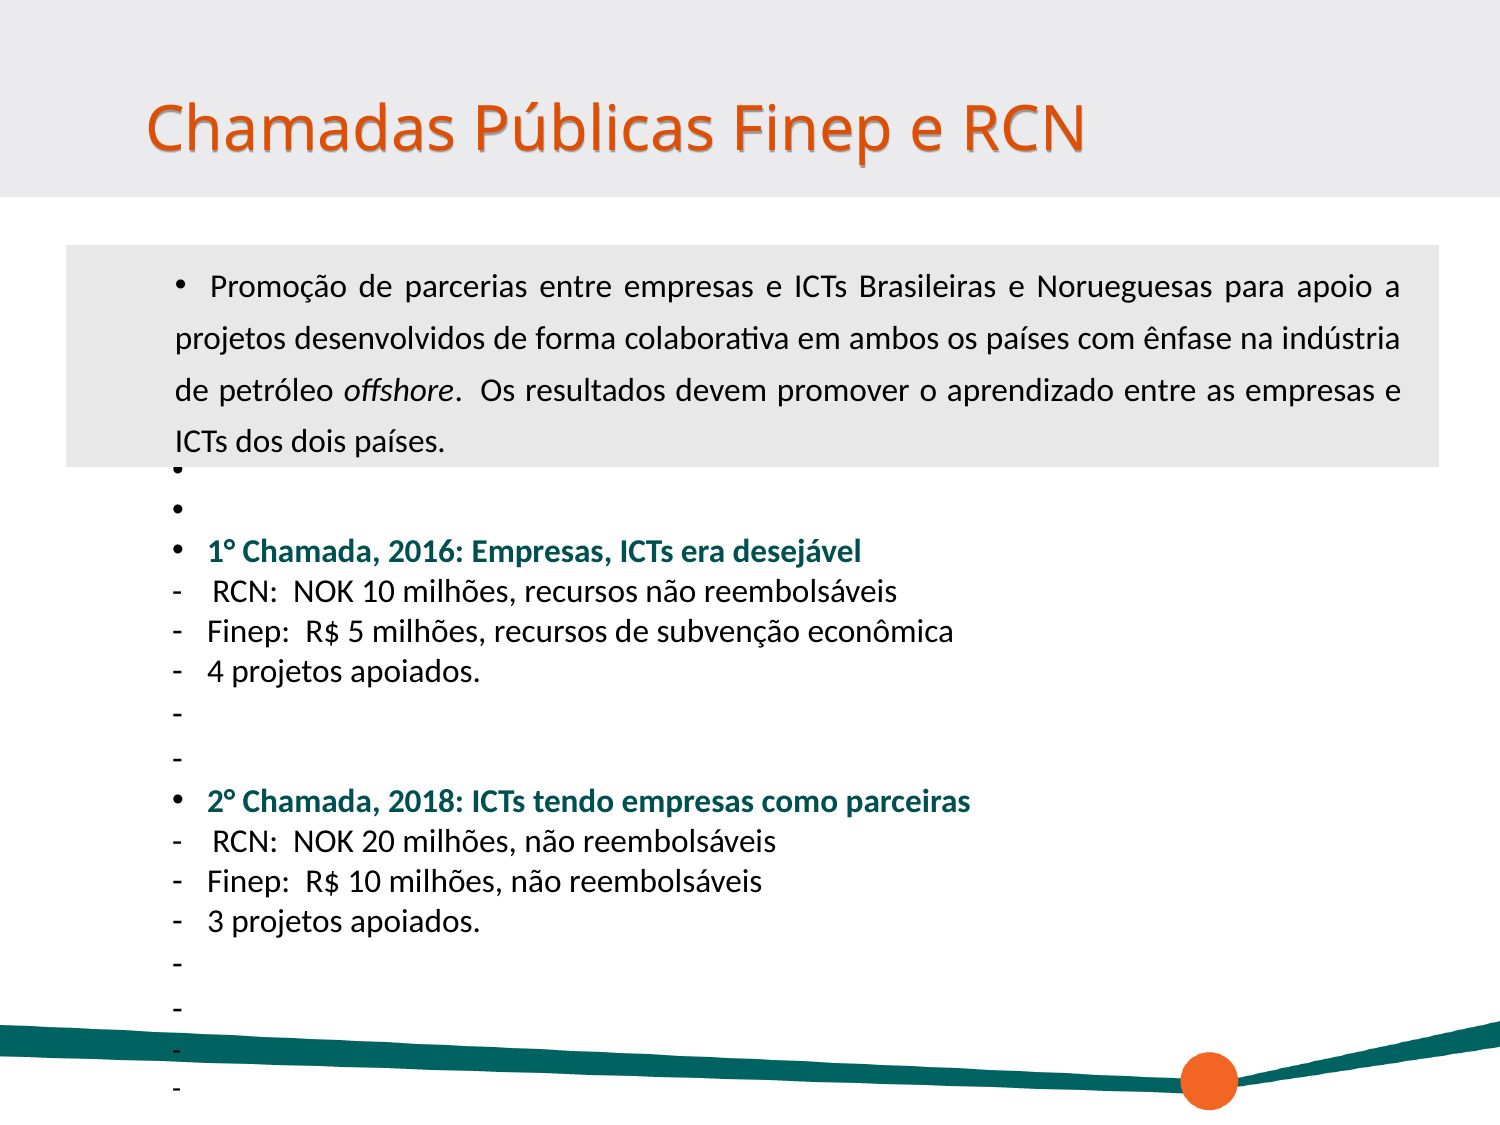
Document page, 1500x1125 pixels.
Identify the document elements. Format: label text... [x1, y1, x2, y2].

text_box Promoção de parcerias entre empresas e ICTs Brasileiras e Norueguesas para apoio a projetos desenvolvidos de forma colaborativa em ambos os países com ênfase na indústria de petróleo offshore. Os resultados devem promover o aprendizado entre as empresas e ICTs dos dois países. [66, 245, 1439, 467]
title Chamadas Públicas Finep e RCN [130, 70, 1144, 180]
text_box 1° Chamada, 2016: Empresas, ICTs era desejável - RCN: NOK 10 milhões, recursos não reembolsáveis Finep: R$ 5 milhões, recursos de subvenção econômica 4 projetos apoiados. 2° Chamada, 2018: ICTs tendo empresas como parceiras - RCN: NOK 20 milhões, não reembolsáveis Finep: R$ 10 milhões, não reembolsáveis 3 projetos apoiados. [157, 467, 1439, 1125]
